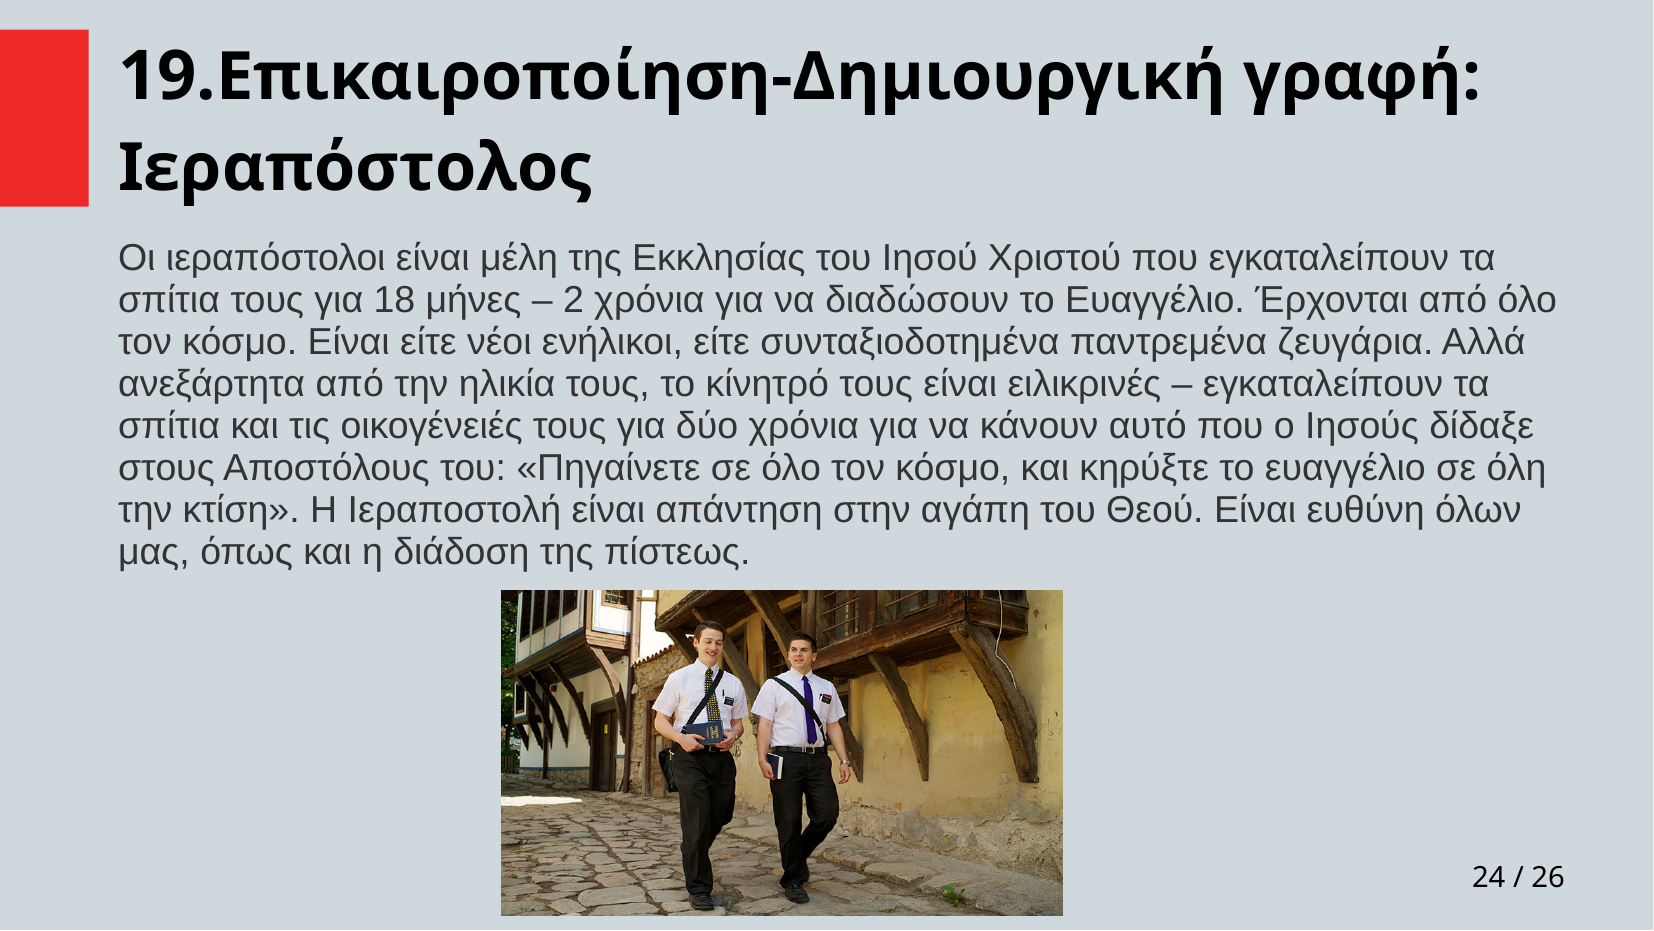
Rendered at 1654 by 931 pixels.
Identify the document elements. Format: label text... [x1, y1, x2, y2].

title 19.Επικαιροποίηση-Δημιουργική γραφή: Ιεραπόστολος [118, 22, 1595, 214]
list Οι ιεραπόστολοι είναι μέλη της Εκκλησίας του Ιησού Χριστού που εγκαταλείπουν τα σπίτια τους για 18 μήνες – 2 χρόνια για να διαδώσουν το Ευαγγέλιο. Έρχονται από όλο τον κόσμο. Είναι είτε νέοι ενήλικοι, είτε συνταξιοδοτημένα παντρεμένα ζευγάρια. Αλλά ανεξάρτητα από την ηλικία τους, το κίνητρό τους είναι ειλικρινές – εγκαταλείπουν τα σπίτια και τις οικογένειές τους για δύο χρόνια για να κάνουν αυτό που ο Ιησούς δίδαξε στους Αποστόλους του: «Πηγαίνετε σε όλο τον κόσμο, και κηρύξτε το ευαγγέλιο σε όλη την κτίση». Η Ιεραποστολή είναι απάντηση στην αγάπη του Θεού. Είναι ευθύνη όλων μας, όπως και η διάδοση της πίστεως. [118, 236, 1595, 798]
picture [501, 590, 1063, 916]
